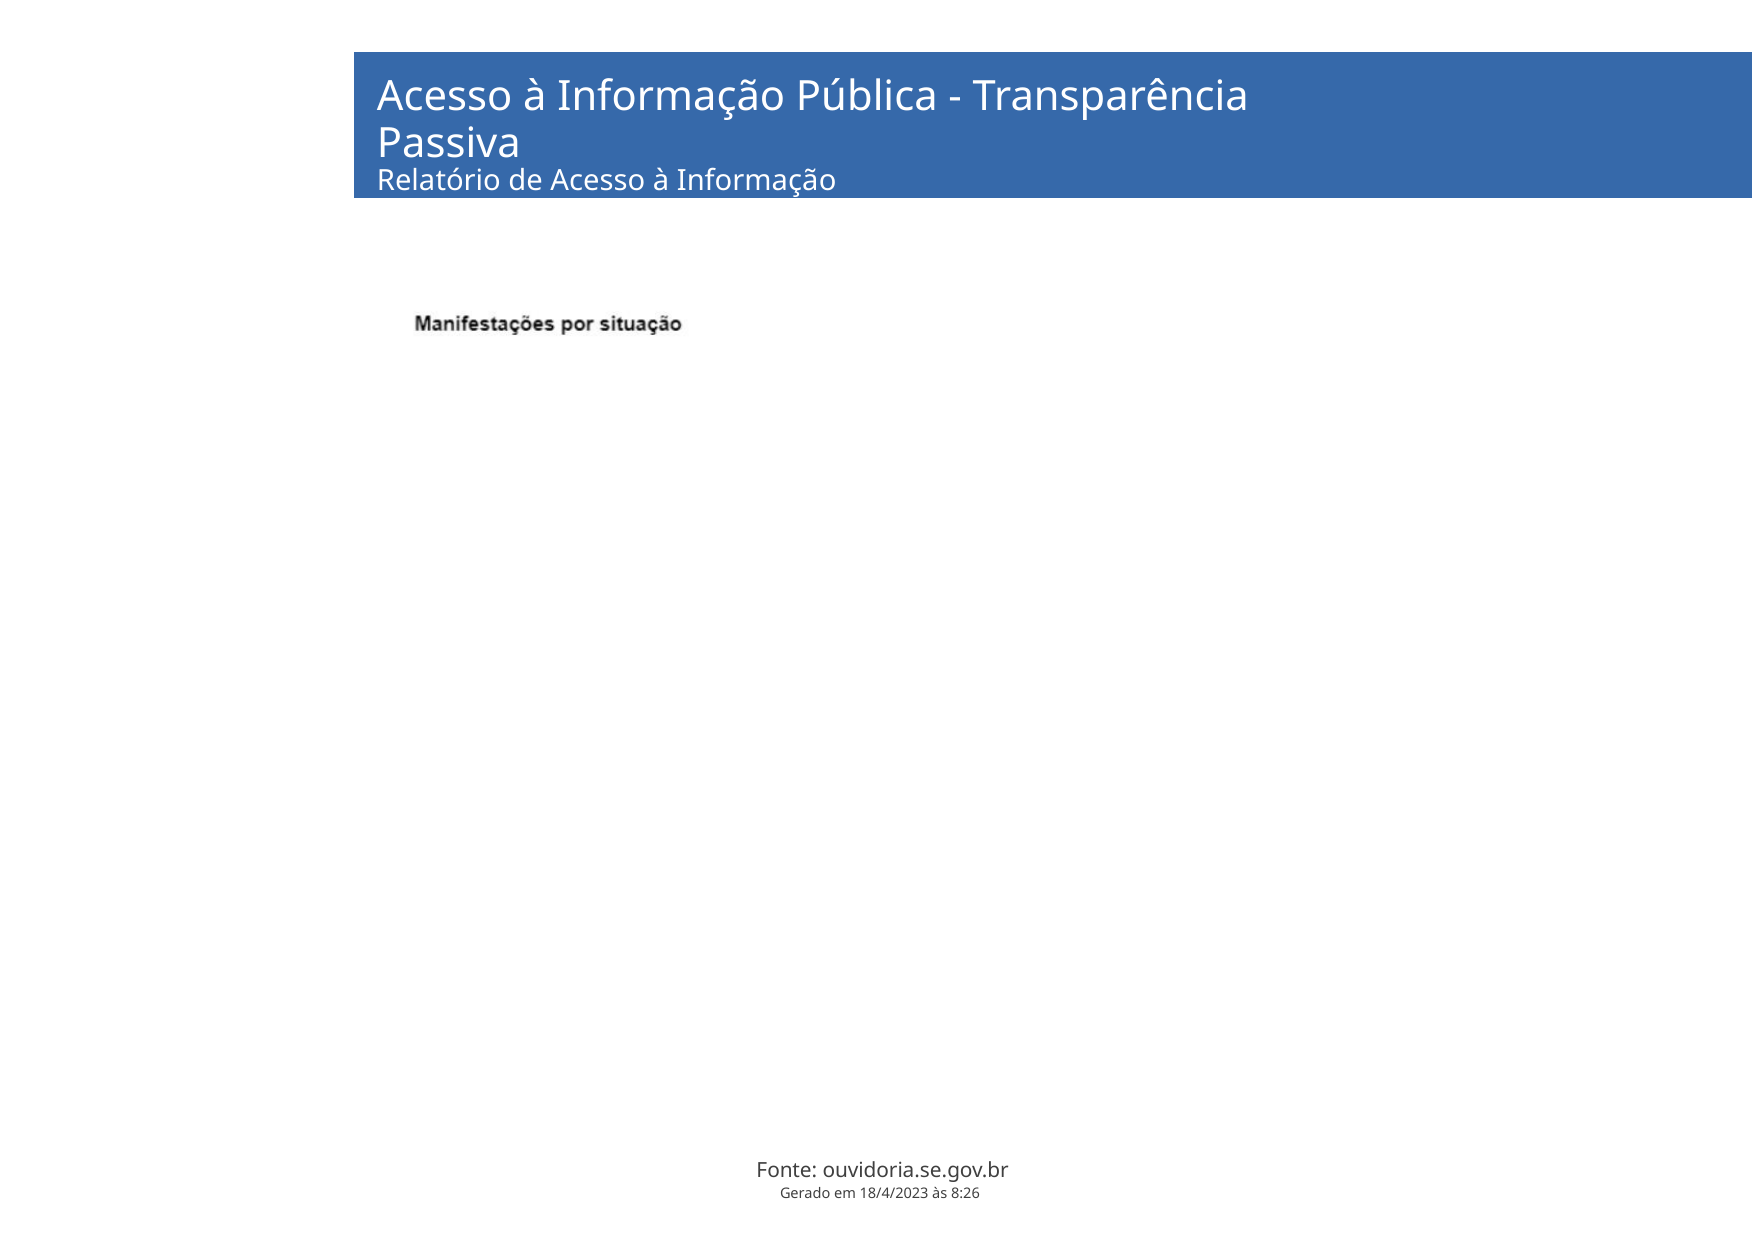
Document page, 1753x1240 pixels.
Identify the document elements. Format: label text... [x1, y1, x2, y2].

text_box Gerado em 18/4/2023 às 8:26 [780, 1184, 999, 1202]
text_box Acesso à Informação Pública - Transparência Passiva Relatório de Acesso à Informação EMSETURMarço a Março de 2023 [376, 72, 1403, 228]
text_box [354, 52, 1752, 198]
text_box Fonte: ouvidoria.se.gov.br [756, 1158, 1023, 1182]
text_box [155, 211, 1599, 1028]
